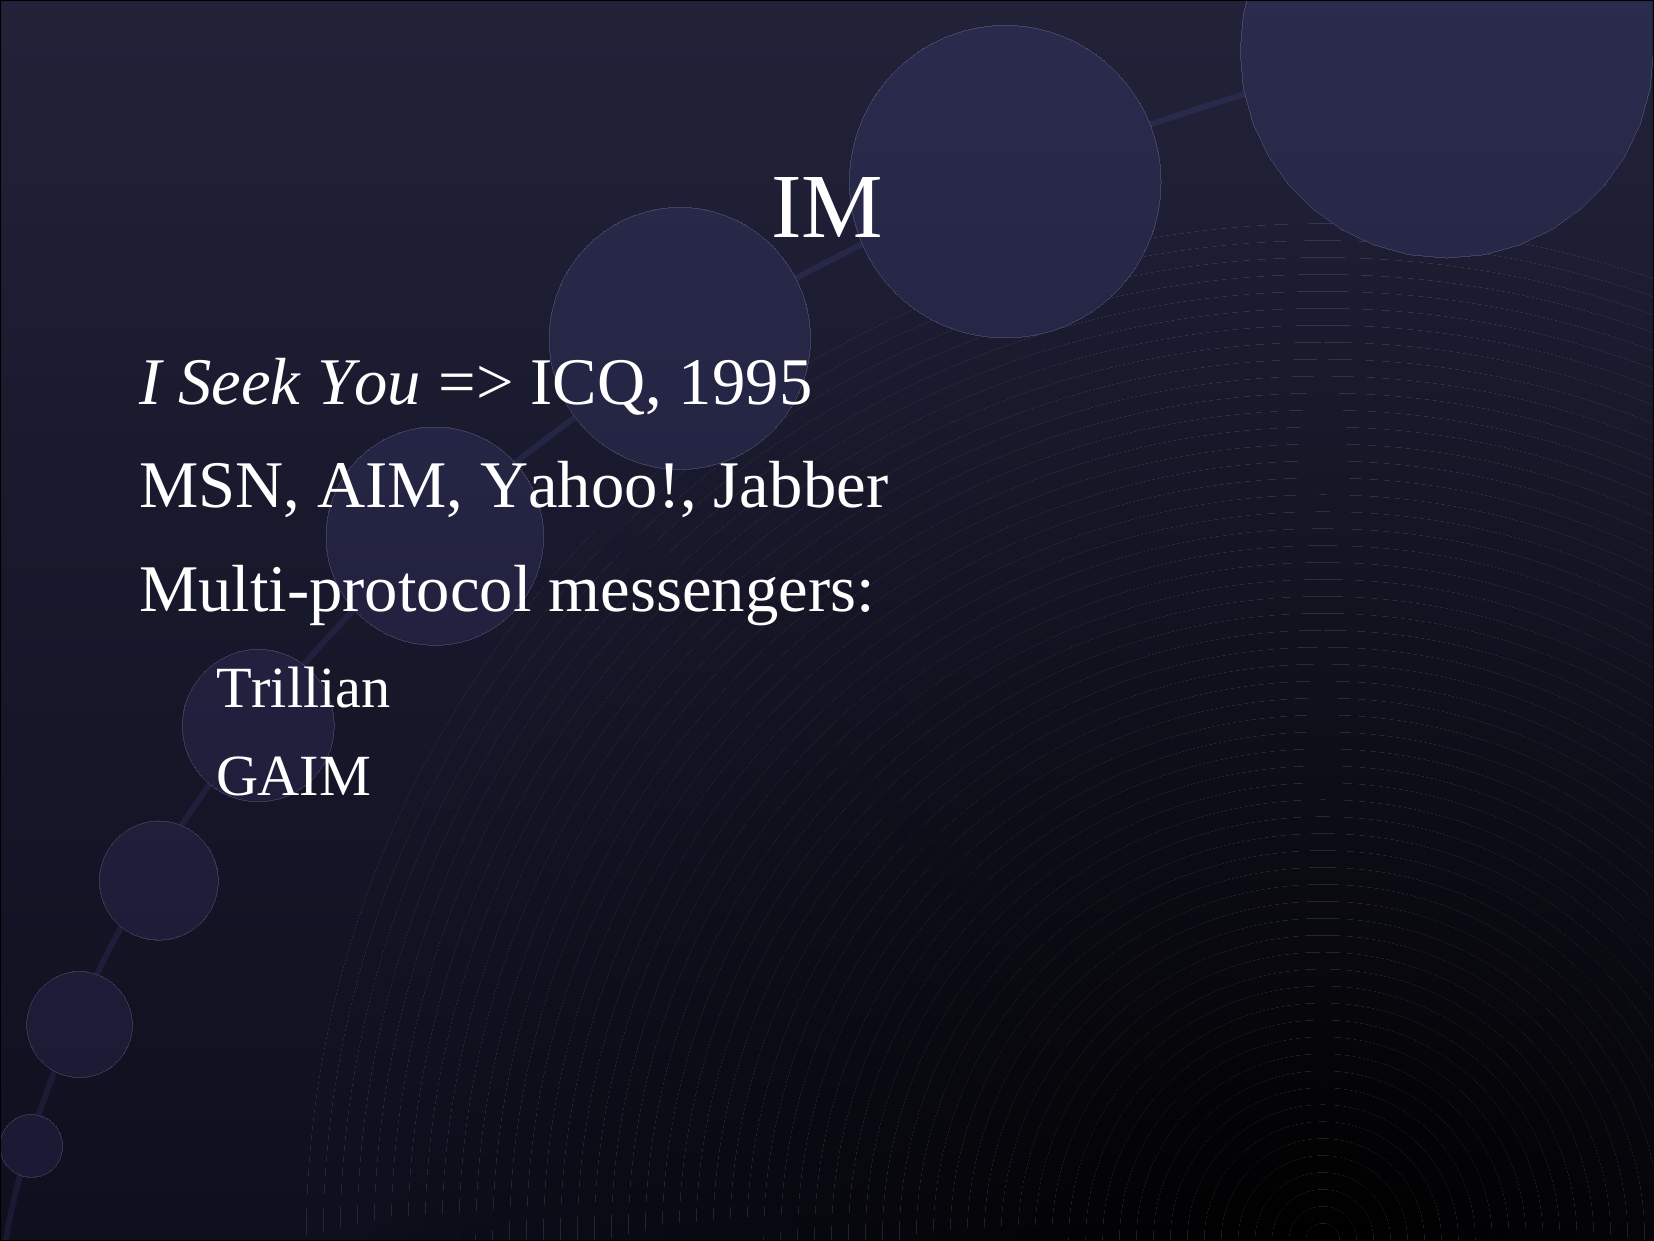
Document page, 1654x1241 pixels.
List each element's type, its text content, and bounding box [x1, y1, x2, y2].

list I Seek You => ICQ, 1995 MSN, AIM, Yahoo!, Jabber Multi-protocol messengers: Trillian GAIM [121, 344, 1534, 1127]
title IM [121, 102, 1534, 311]
